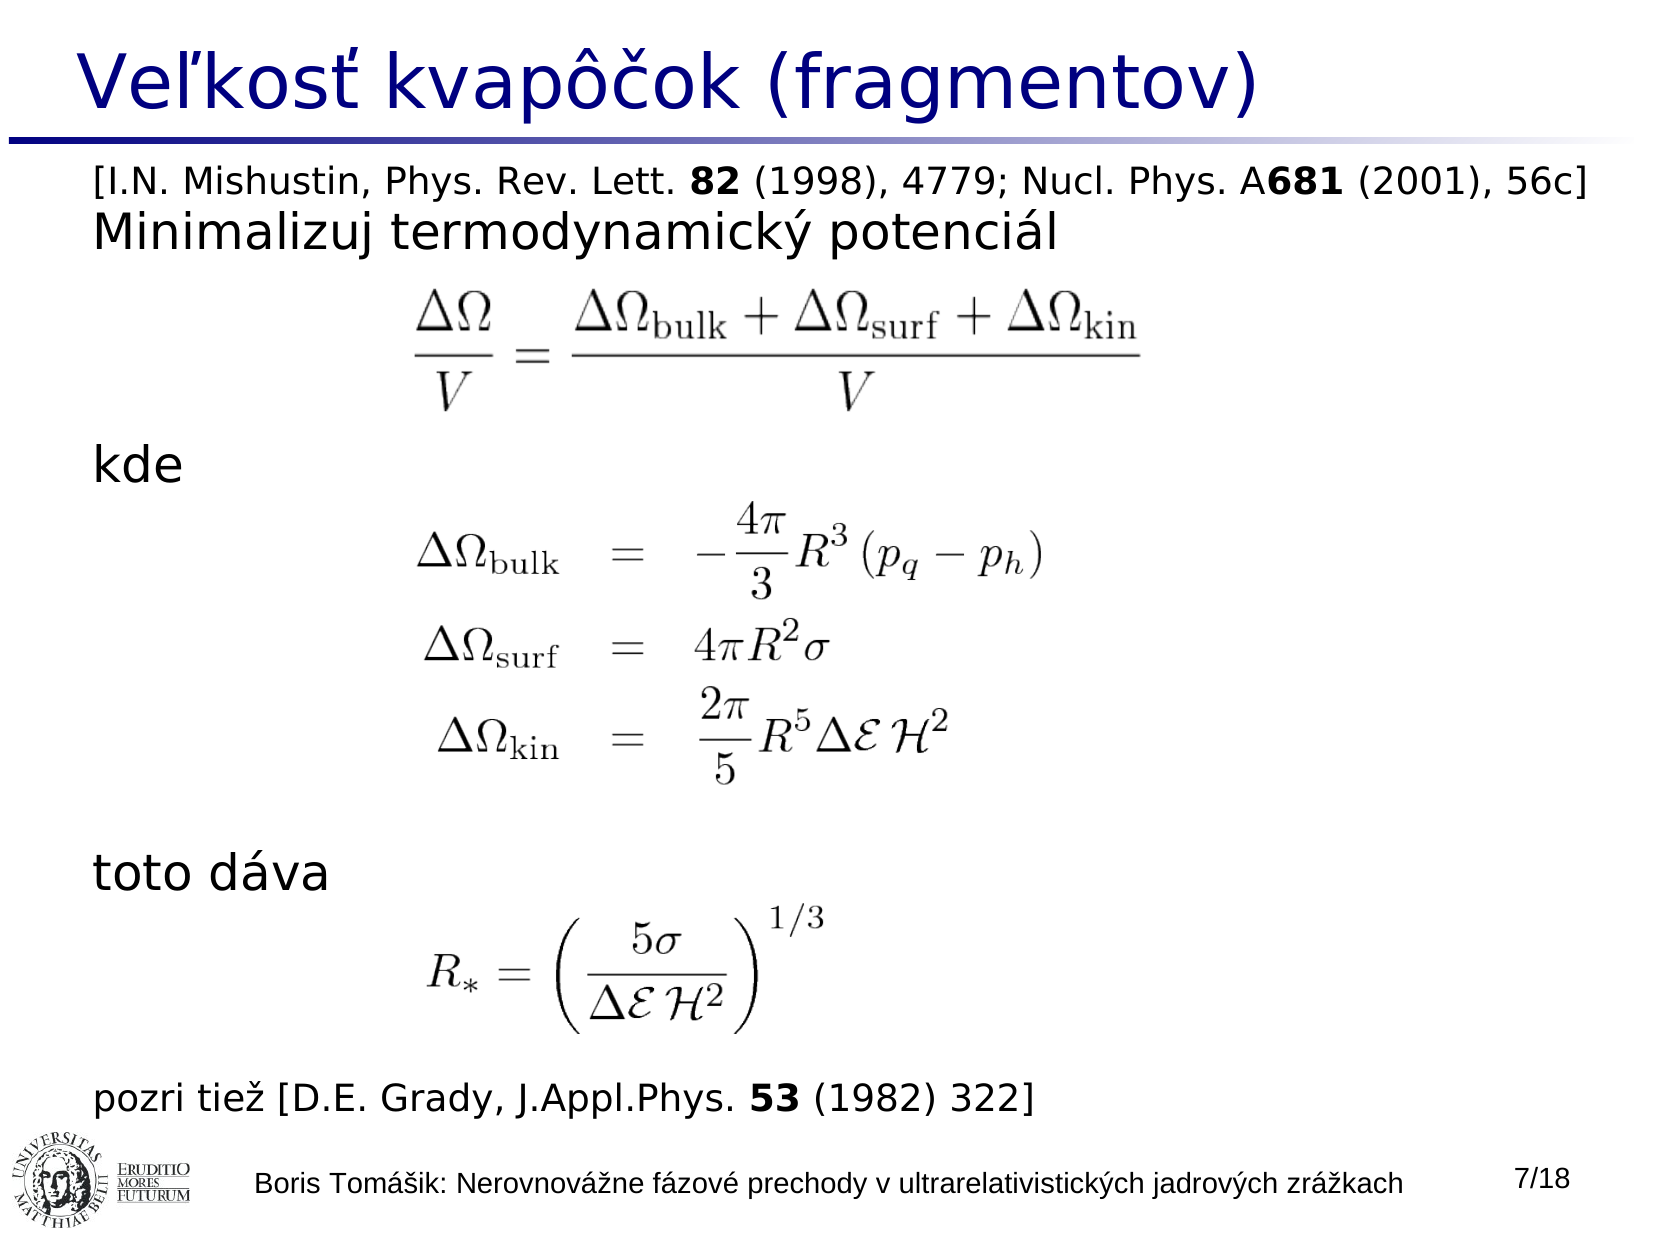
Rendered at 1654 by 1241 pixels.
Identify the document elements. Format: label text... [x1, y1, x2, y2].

picture [413, 287, 1143, 414]
subtitle [I.N. Mishustin, Phys. Rev. Lett. 82 (1998), 4779; Nucl. Phys. A681 (2001), 56c] Minimalizuj termodynamický potenciál kde toto dáva pozri tiež [D.E. Grady, J.Appl.Phys. 53 (1982) 322] [57, 159, 1595, 1121]
title Veľkosť kvapôčok (fragmentov) [75, 17, 1565, 149]
picture [423, 902, 827, 1034]
picture [413, 501, 1047, 786]
picture [12, 1132, 190, 1228]
